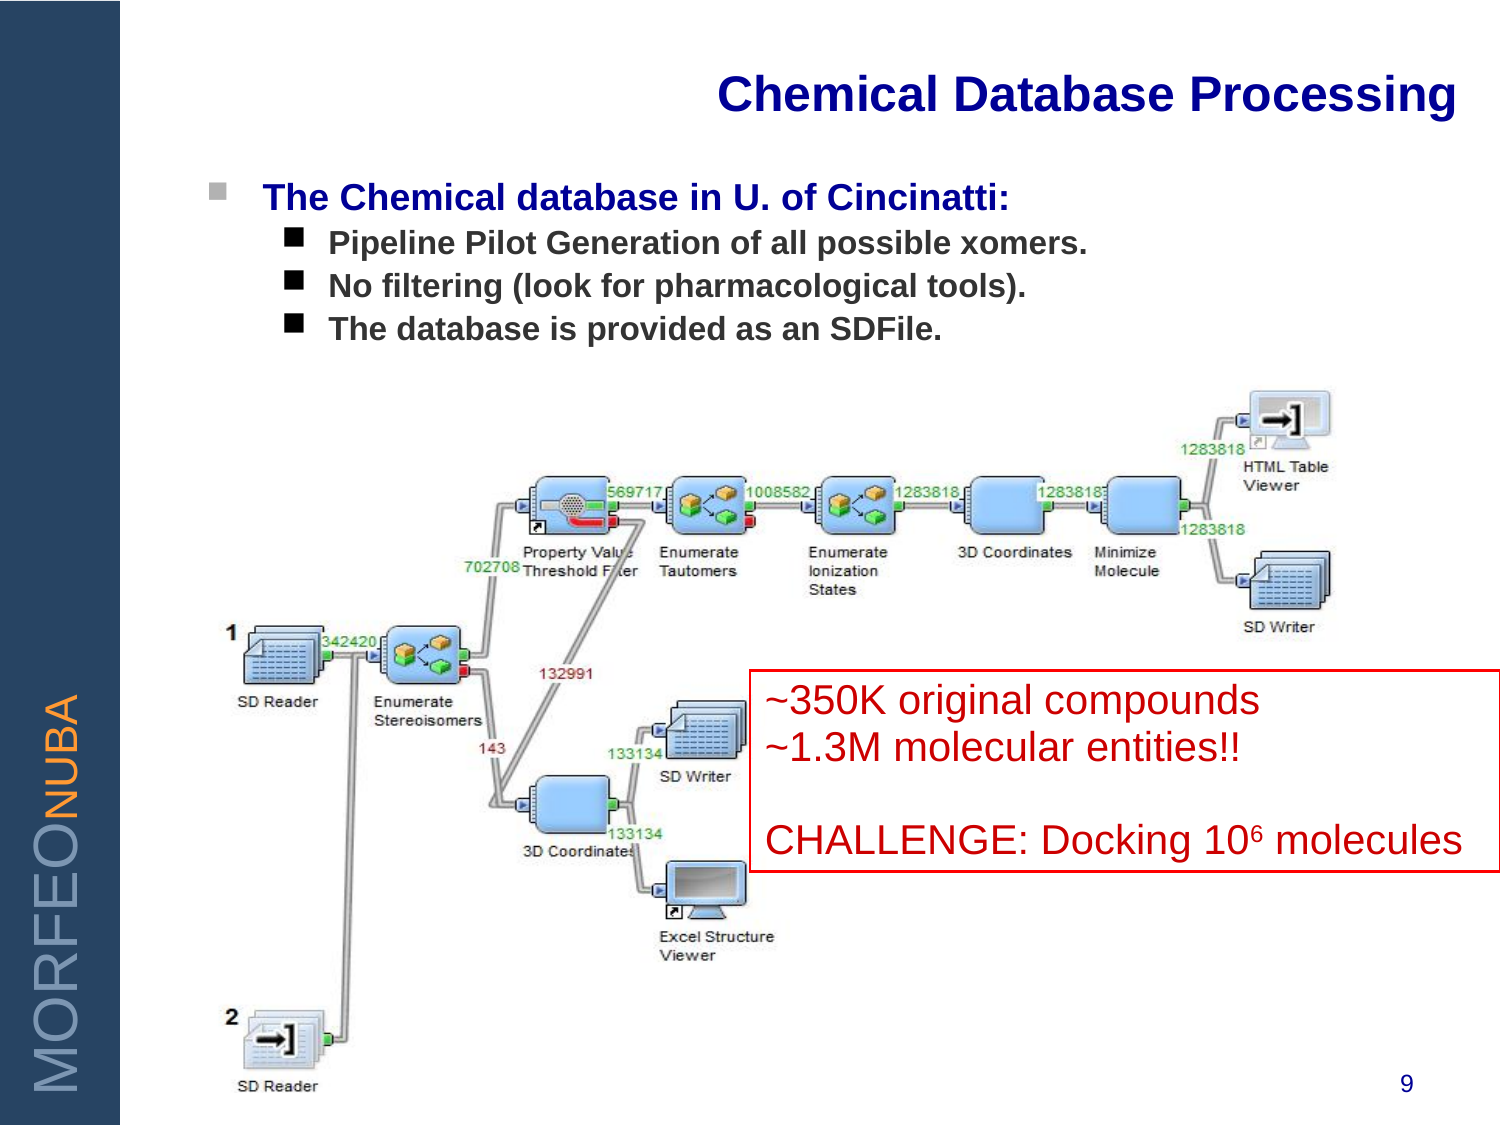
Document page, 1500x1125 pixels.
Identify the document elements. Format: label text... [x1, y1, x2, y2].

picture [194, 382, 1388, 1093]
text_box Chemical Database Processing [395, 37, 1459, 150]
text_box The Chemical database in U. of Cincinatti: Pipeline Pilot Generation of all possible xomers. No filtering (look for pharmacological tools). The database is provided as an SDFile. [206, 176, 1455, 355]
text_box <número> [1354, 1062, 1429, 1125]
text_box ~350K original compounds ~1.3M molecular entities!! CHALLENGE: Docking 106 molecules [750, 670, 1500, 872]
